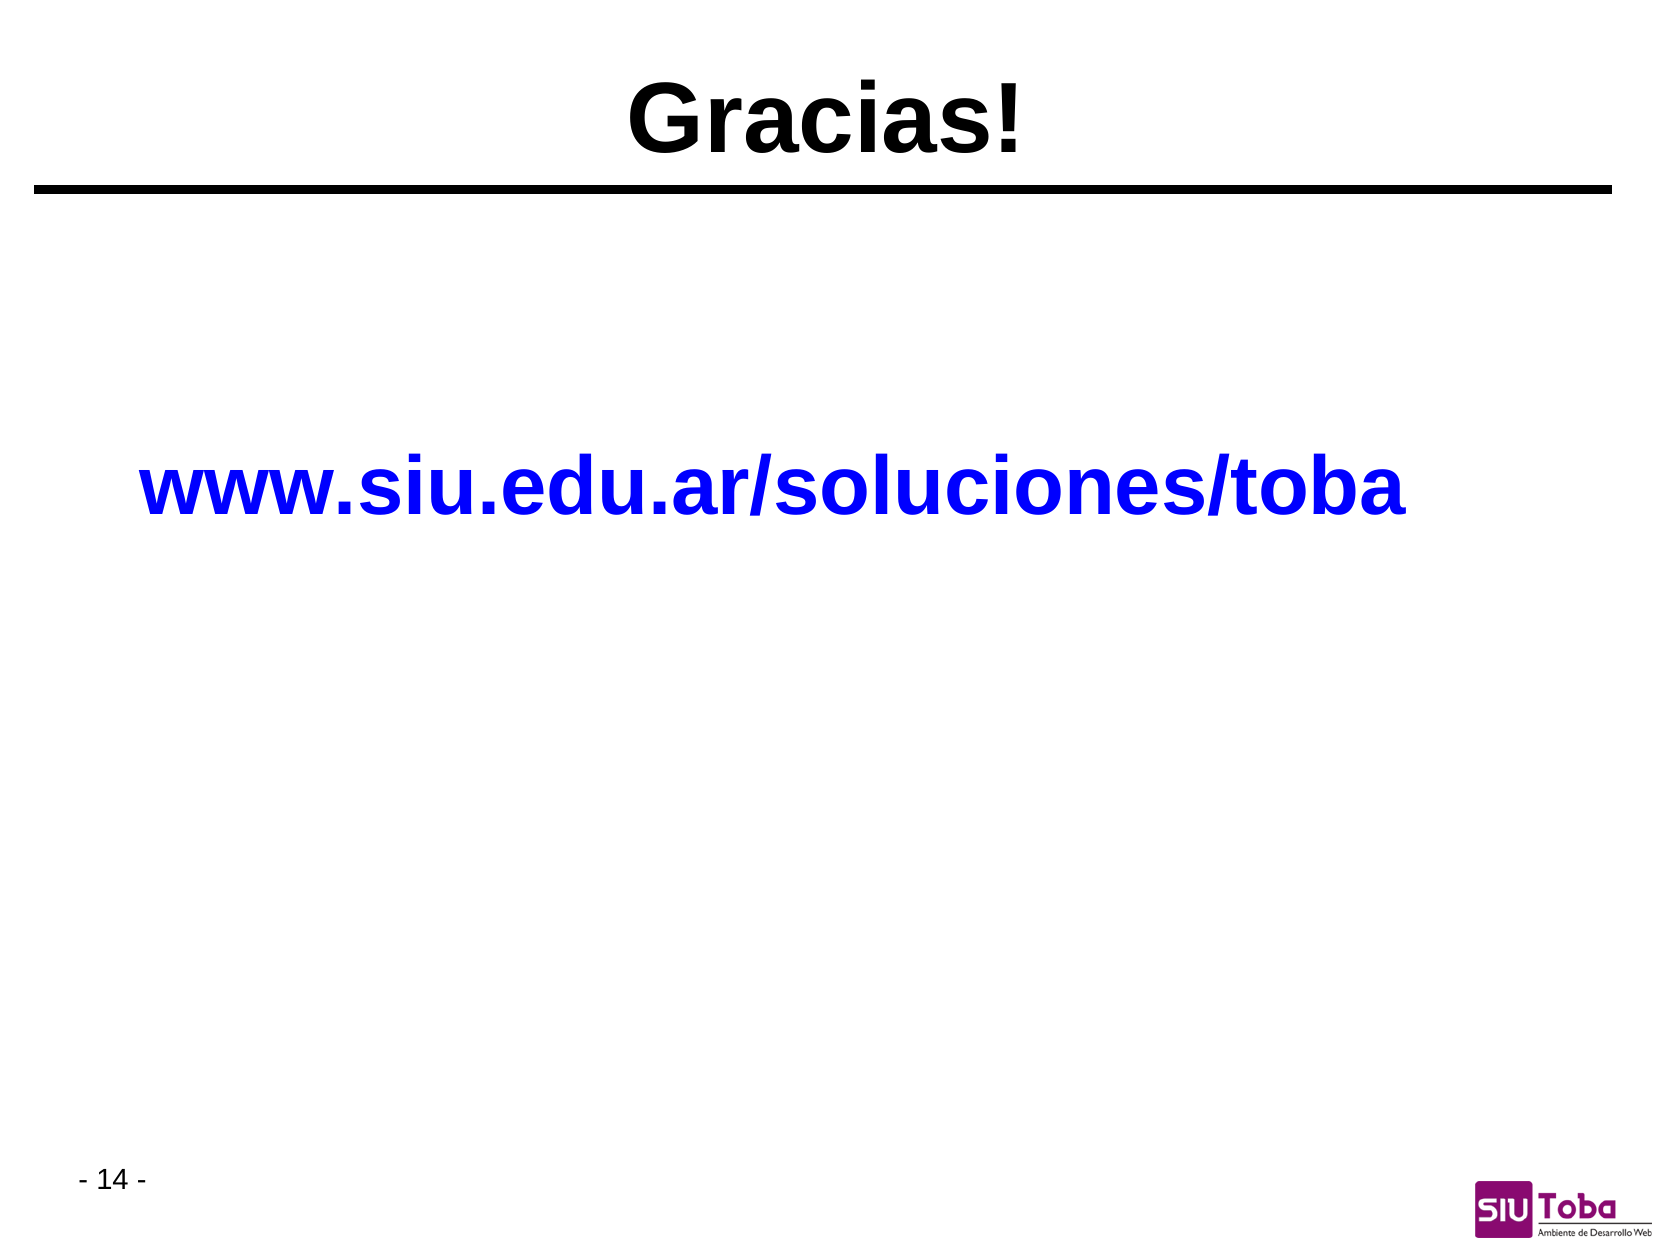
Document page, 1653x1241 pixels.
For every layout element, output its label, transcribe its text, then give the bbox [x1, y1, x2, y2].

title Gracias! [58, 47, 1594, 188]
list www.siu.edu.ar/soluciones/toba [122, 439, 1577, 745]
picture [1475, 1181, 1652, 1238]
